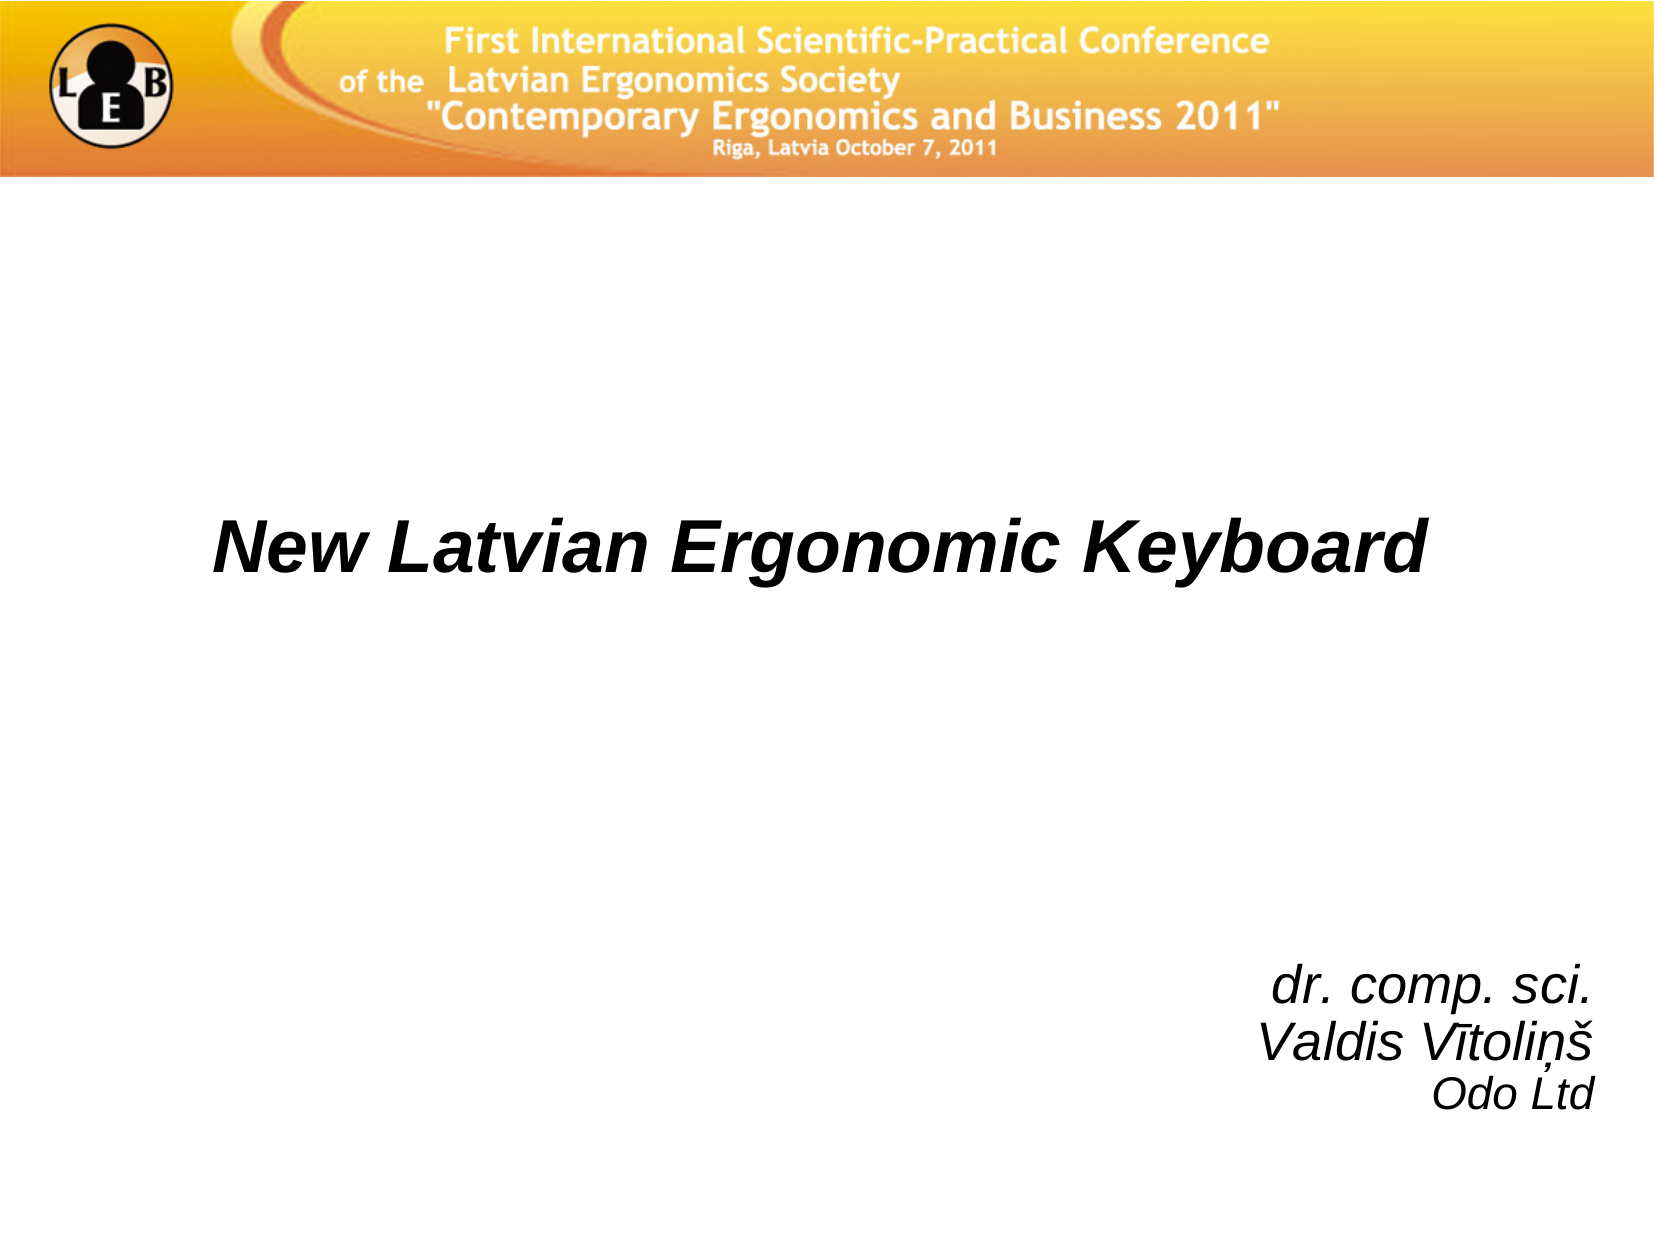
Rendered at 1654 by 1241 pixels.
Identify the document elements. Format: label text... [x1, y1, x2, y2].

picture [0, 1, 1654, 177]
title New Latvian Ergonomic Keyboard [76, 472, 1565, 621]
subtitle dr. comp. sci. Valdis Vītoliņš Odo Ltd [106, 956, 1595, 1122]
